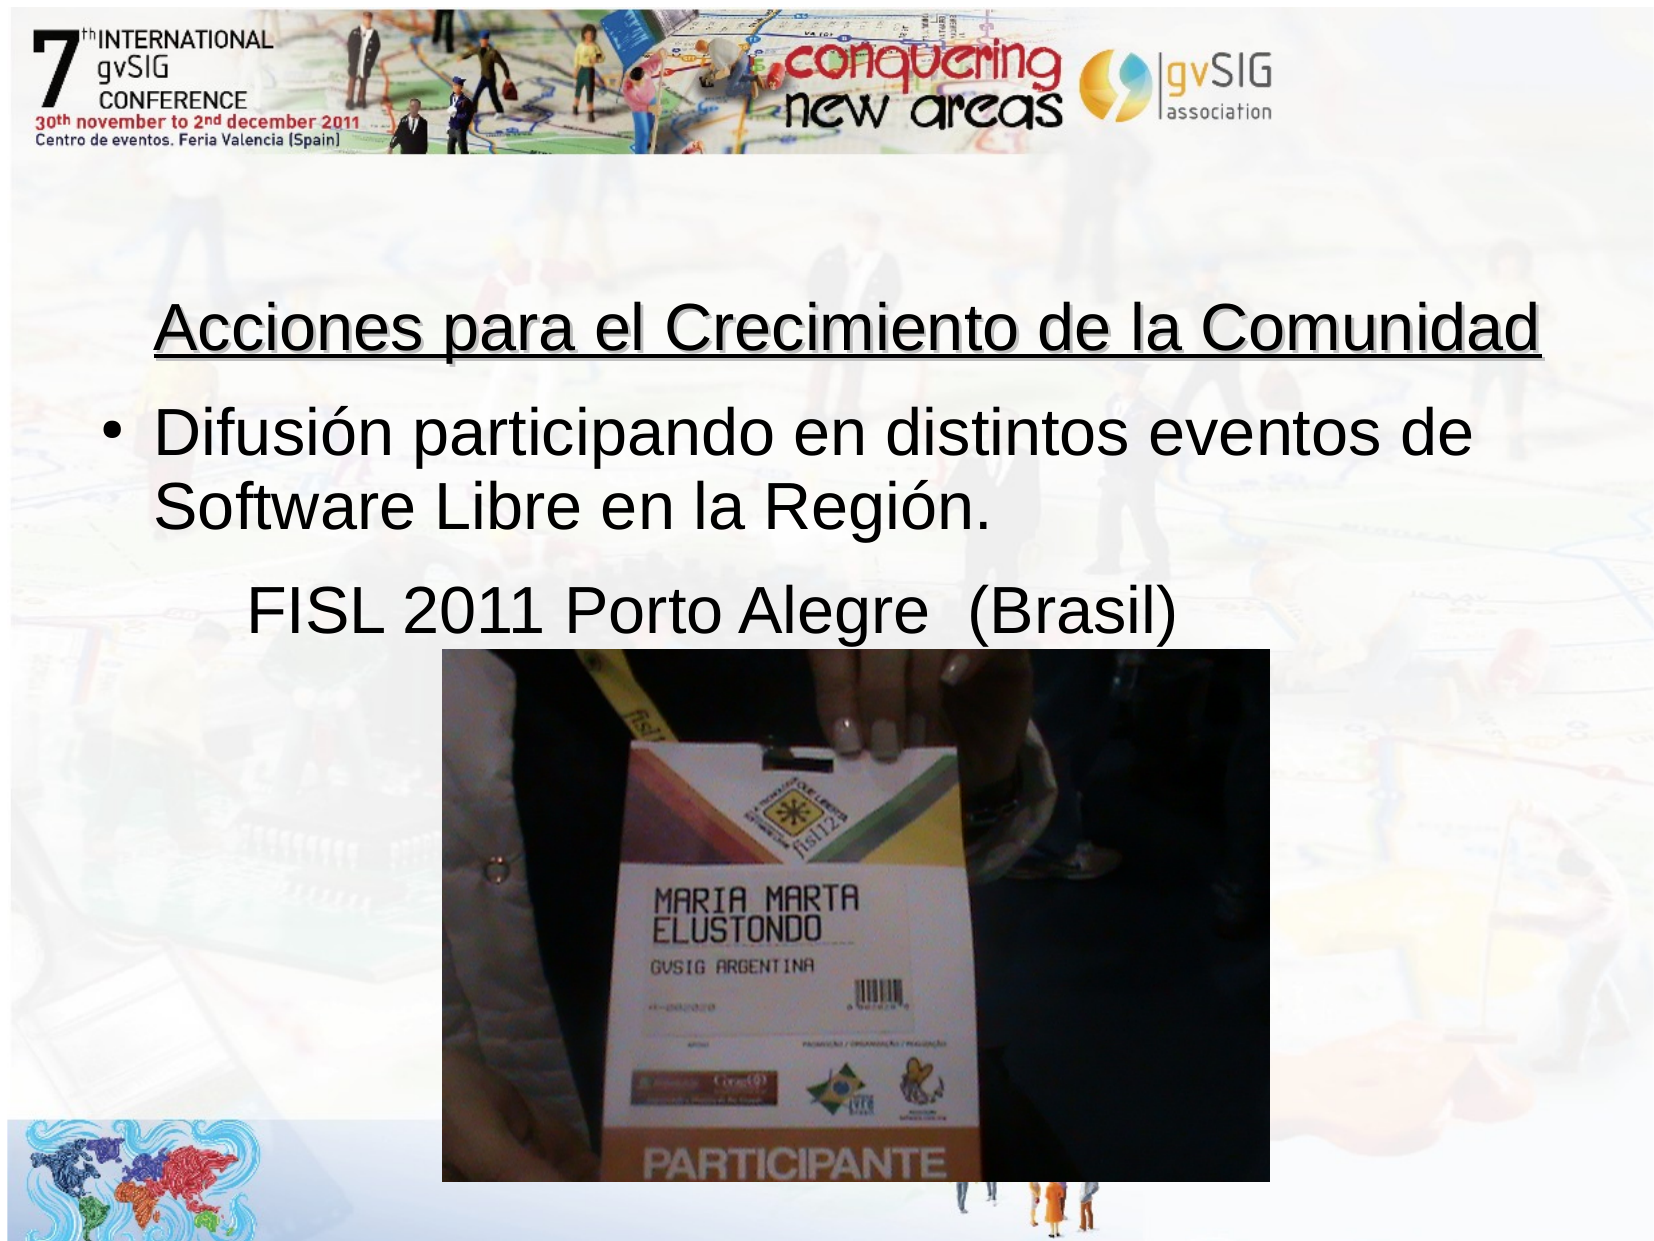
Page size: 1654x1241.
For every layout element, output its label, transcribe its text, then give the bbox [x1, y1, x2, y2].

picture [7, 7, 1654, 1241]
list Acciones para el Crecimiento de la Comunidad Difusión participando en distintos eventos de Software Libre en la Región. FISL 2011 Porto Alegre (Brasil) [82, 290, 1571, 1109]
